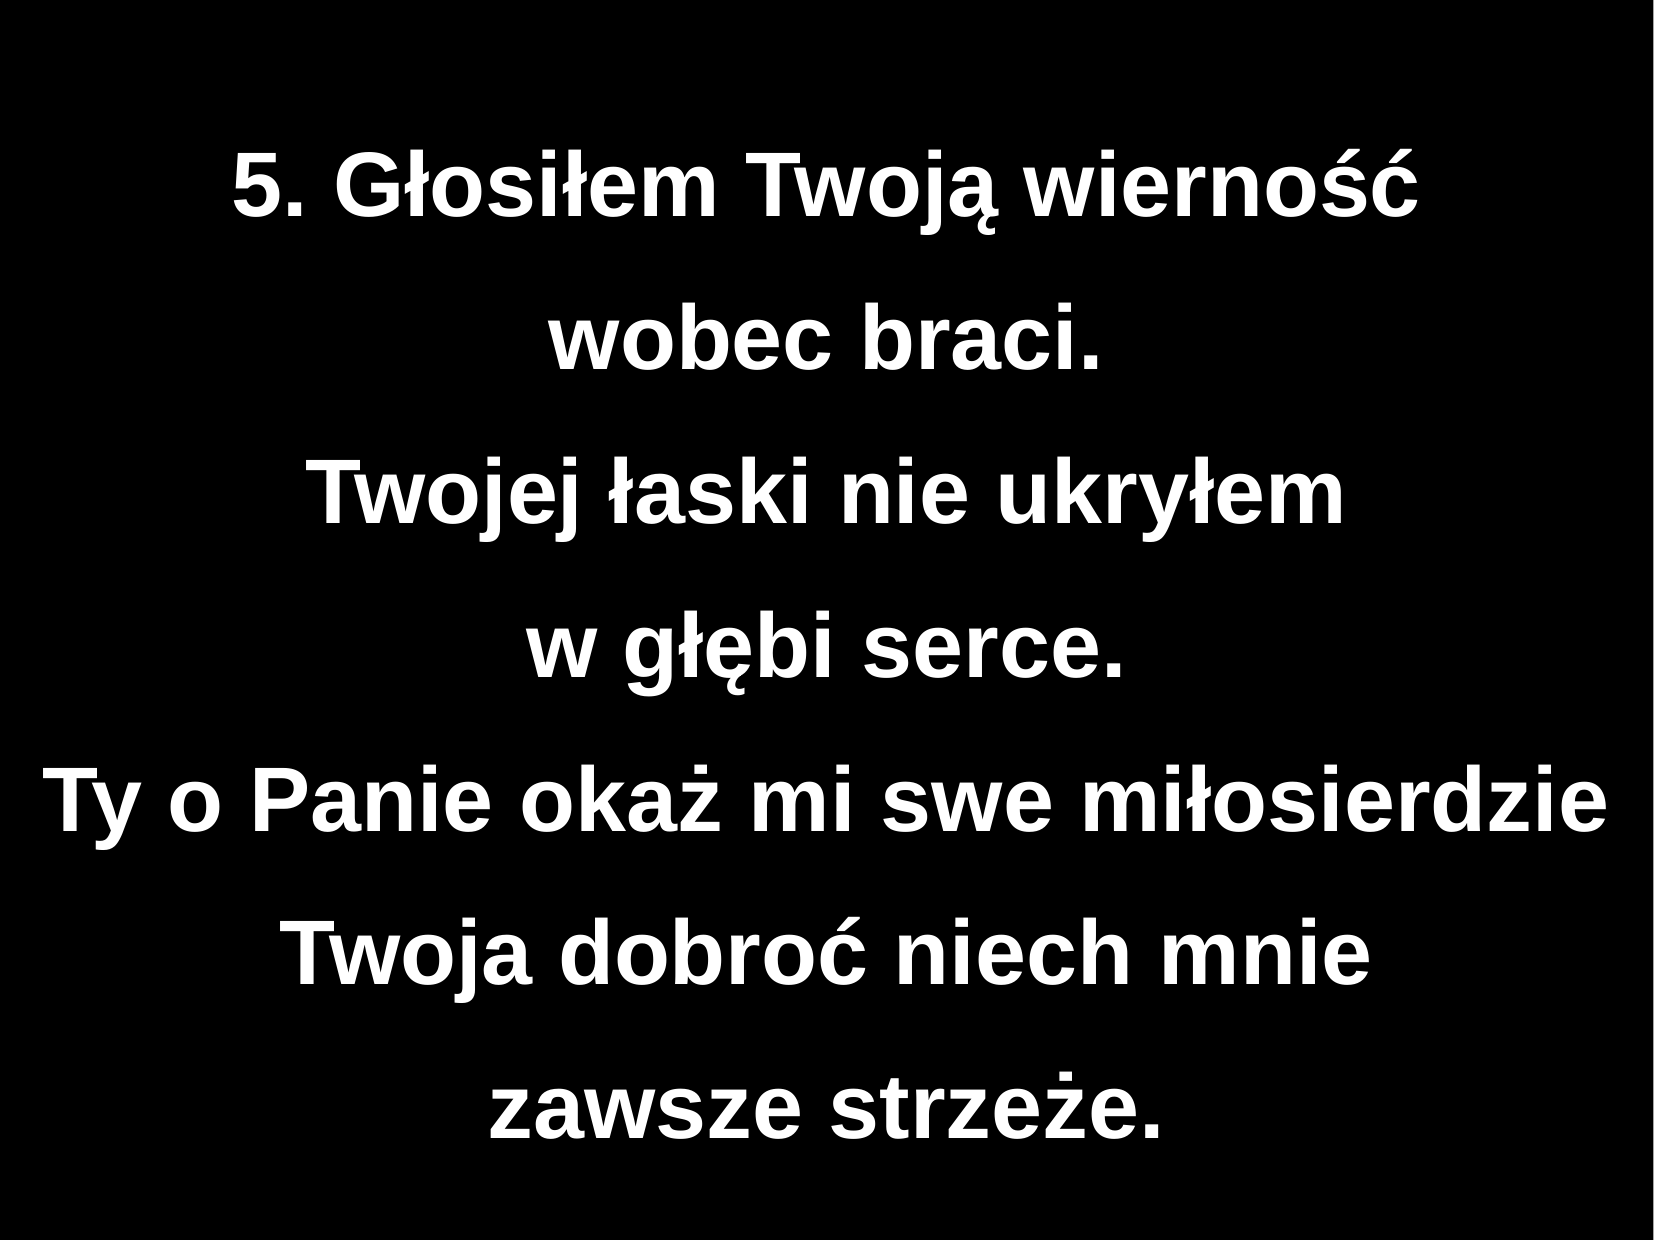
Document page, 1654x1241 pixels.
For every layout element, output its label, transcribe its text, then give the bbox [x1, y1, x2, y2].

subtitle 5. Głosiłem Twoją wierność wobec braci. Twojej łaski nie ukryłem w głębi serce. Ty o Panie okaż mi swe miłosierdzie Twoja dobroć niech mnie zawsze strzeże. [0, 0, 1654, 1241]
